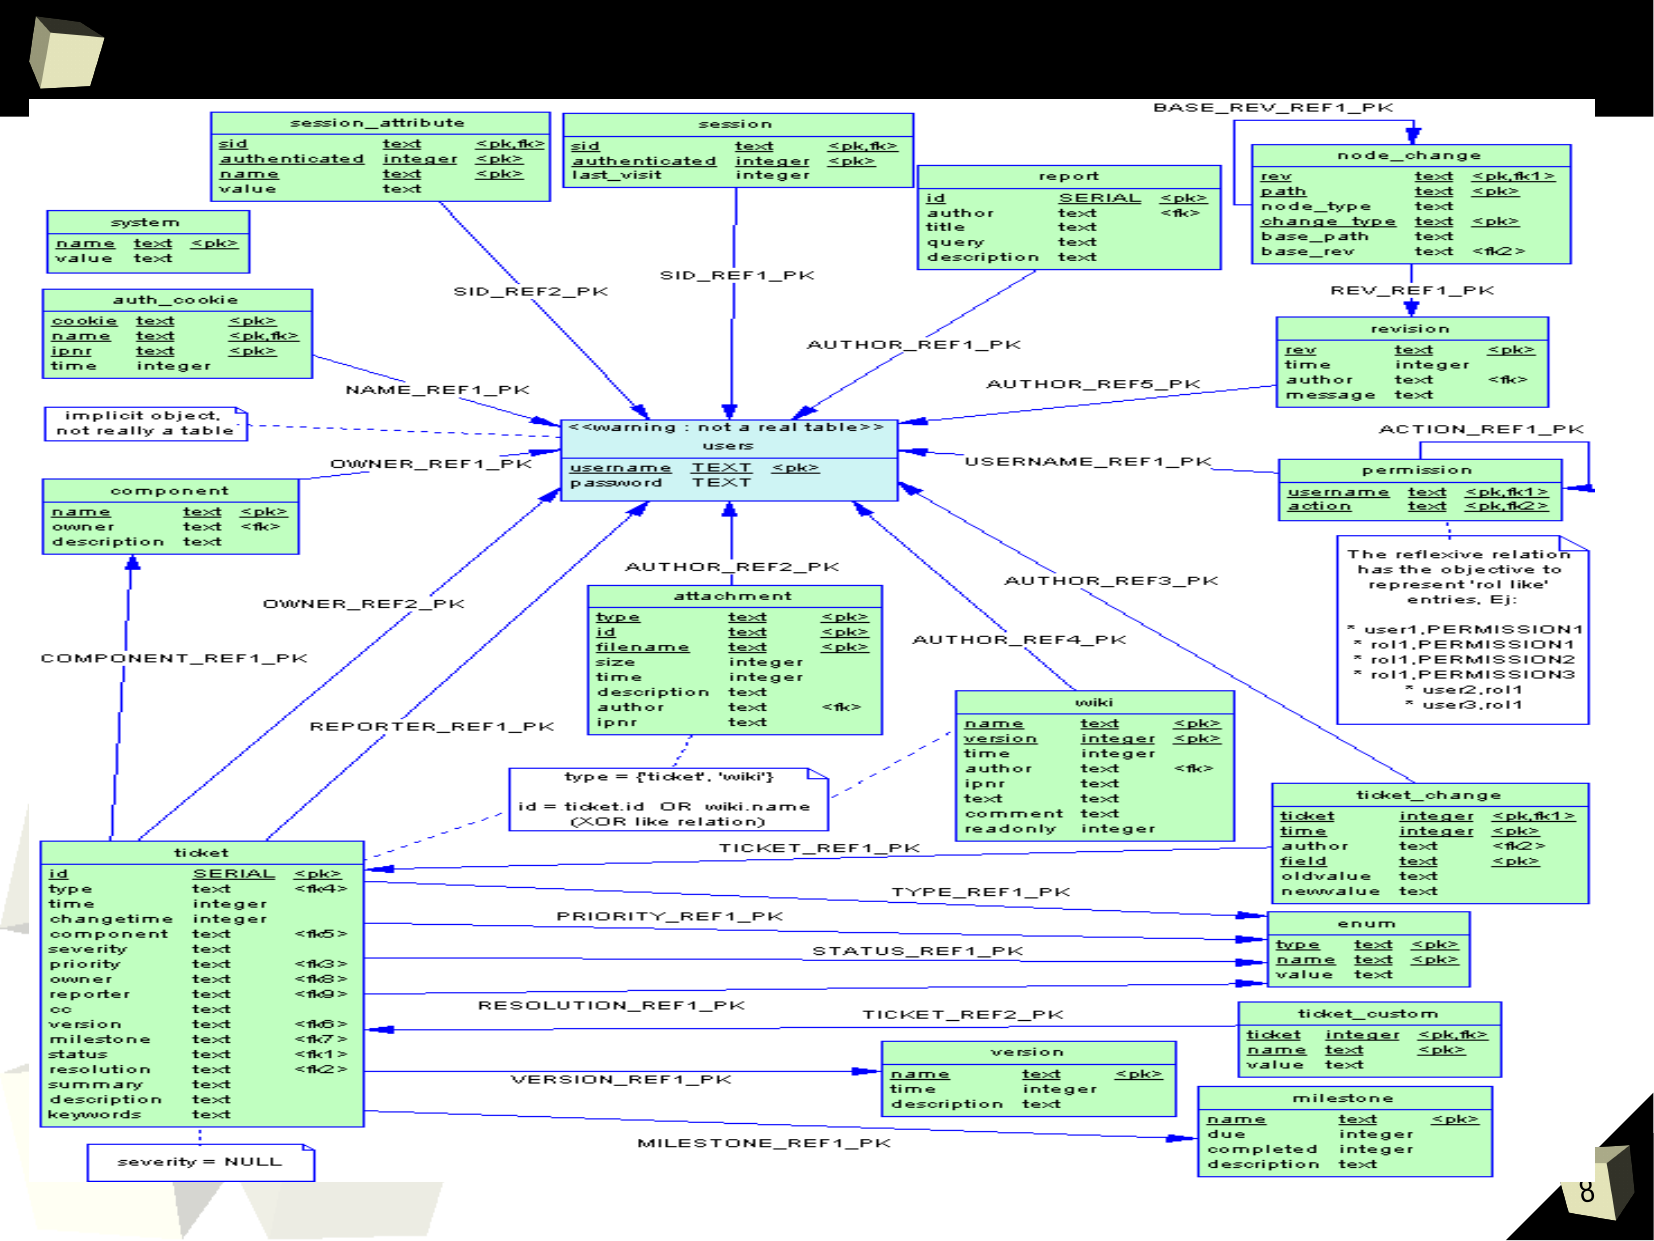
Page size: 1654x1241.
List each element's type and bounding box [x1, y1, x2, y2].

picture [0, 99, 1595, 1241]
